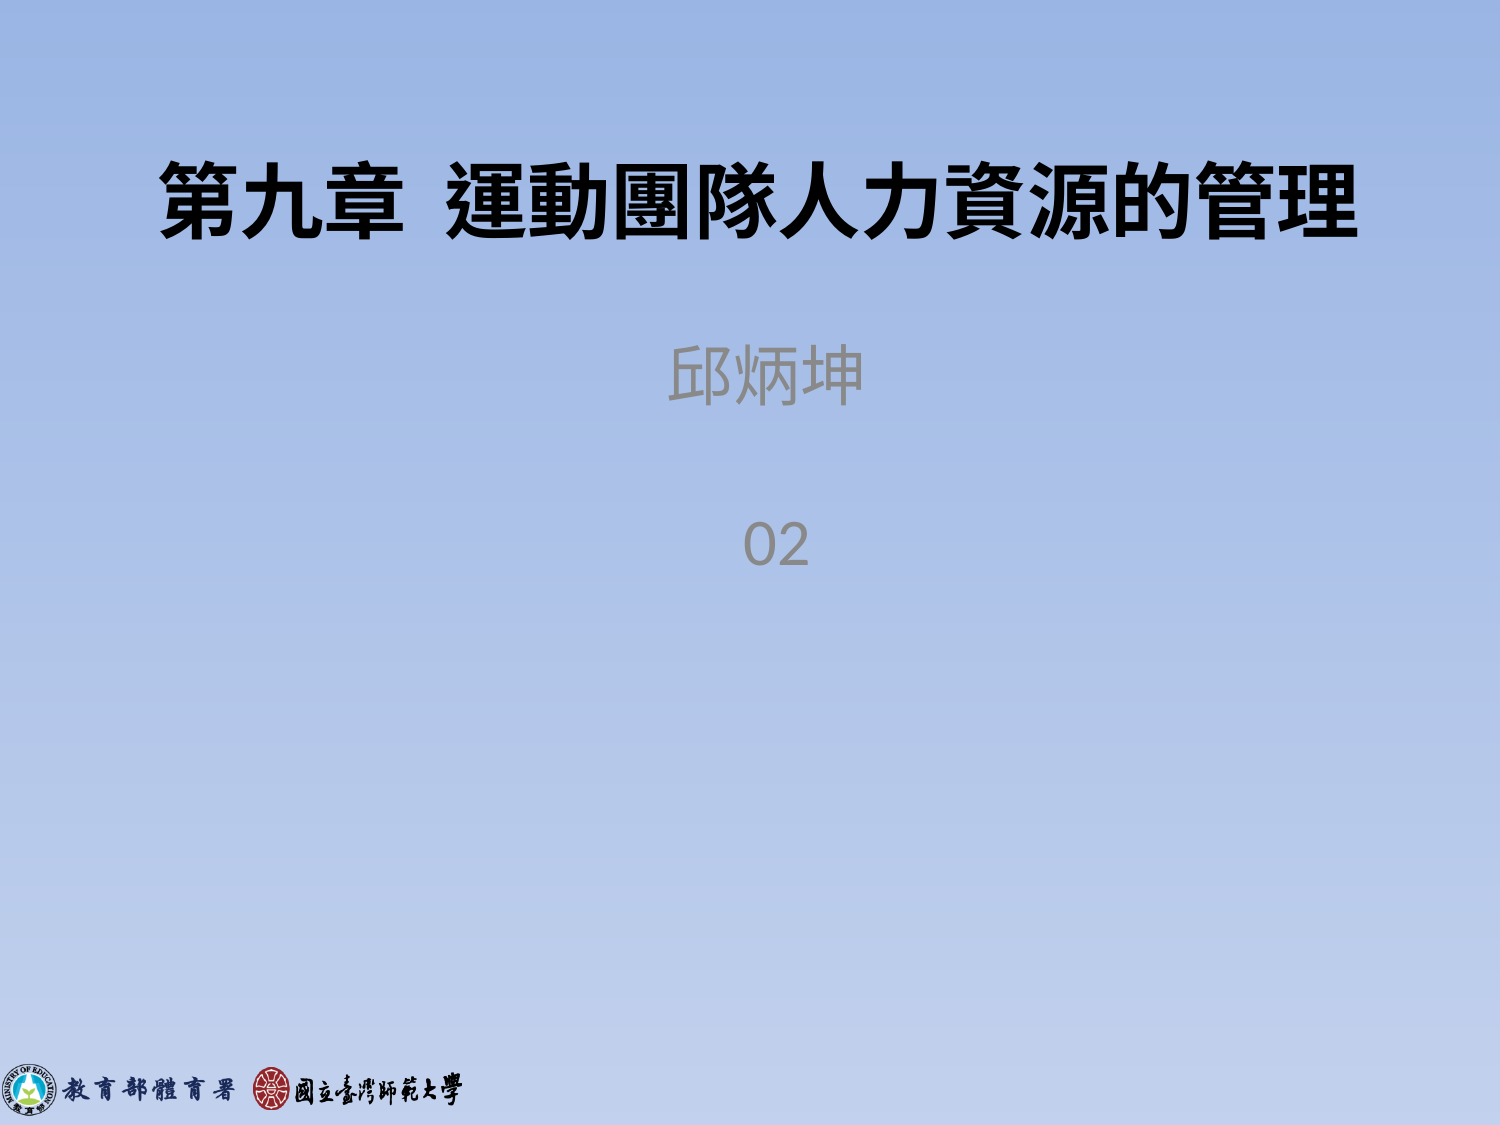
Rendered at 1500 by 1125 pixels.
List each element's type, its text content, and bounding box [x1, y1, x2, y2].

picture [0, 1051, 243, 1125]
text_box 02 [251, 491, 1302, 598]
subtitle 邱炳坤 [242, 326, 1293, 433]
title 第九章 運動團隊人力資源的管理 [121, 78, 1397, 320]
picture [253, 1067, 462, 1110]
